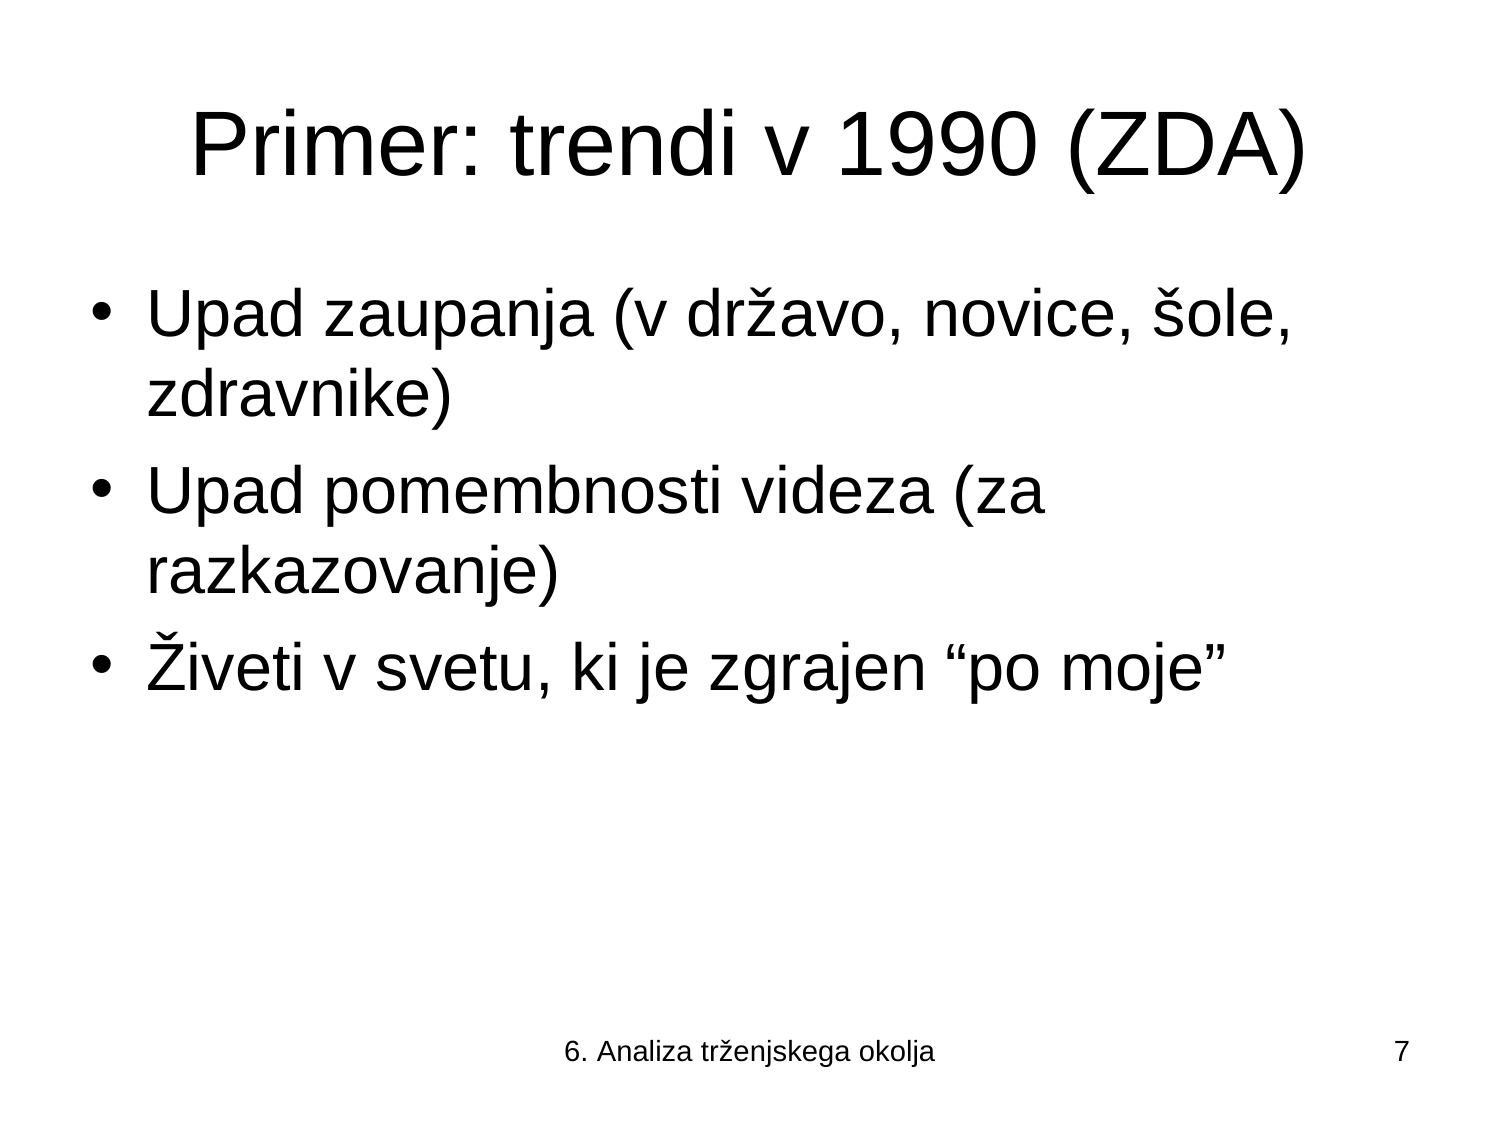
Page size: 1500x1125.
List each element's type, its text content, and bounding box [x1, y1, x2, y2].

title Primer: trendi v 1990 (ZDA) [75, 45, 1426, 233]
list Upad zaupanja (v državo, novice, šole, zdravnike) Upad pomembnosti videza (za razkazovanje) Živeti v svetu, ki je zgrajen “po moje” [75, 262, 1426, 1006]
text_box 6. Analiza trženjskega okolja [512, 1024, 988, 1103]
text_box <number> [1074, 1024, 1426, 1103]
